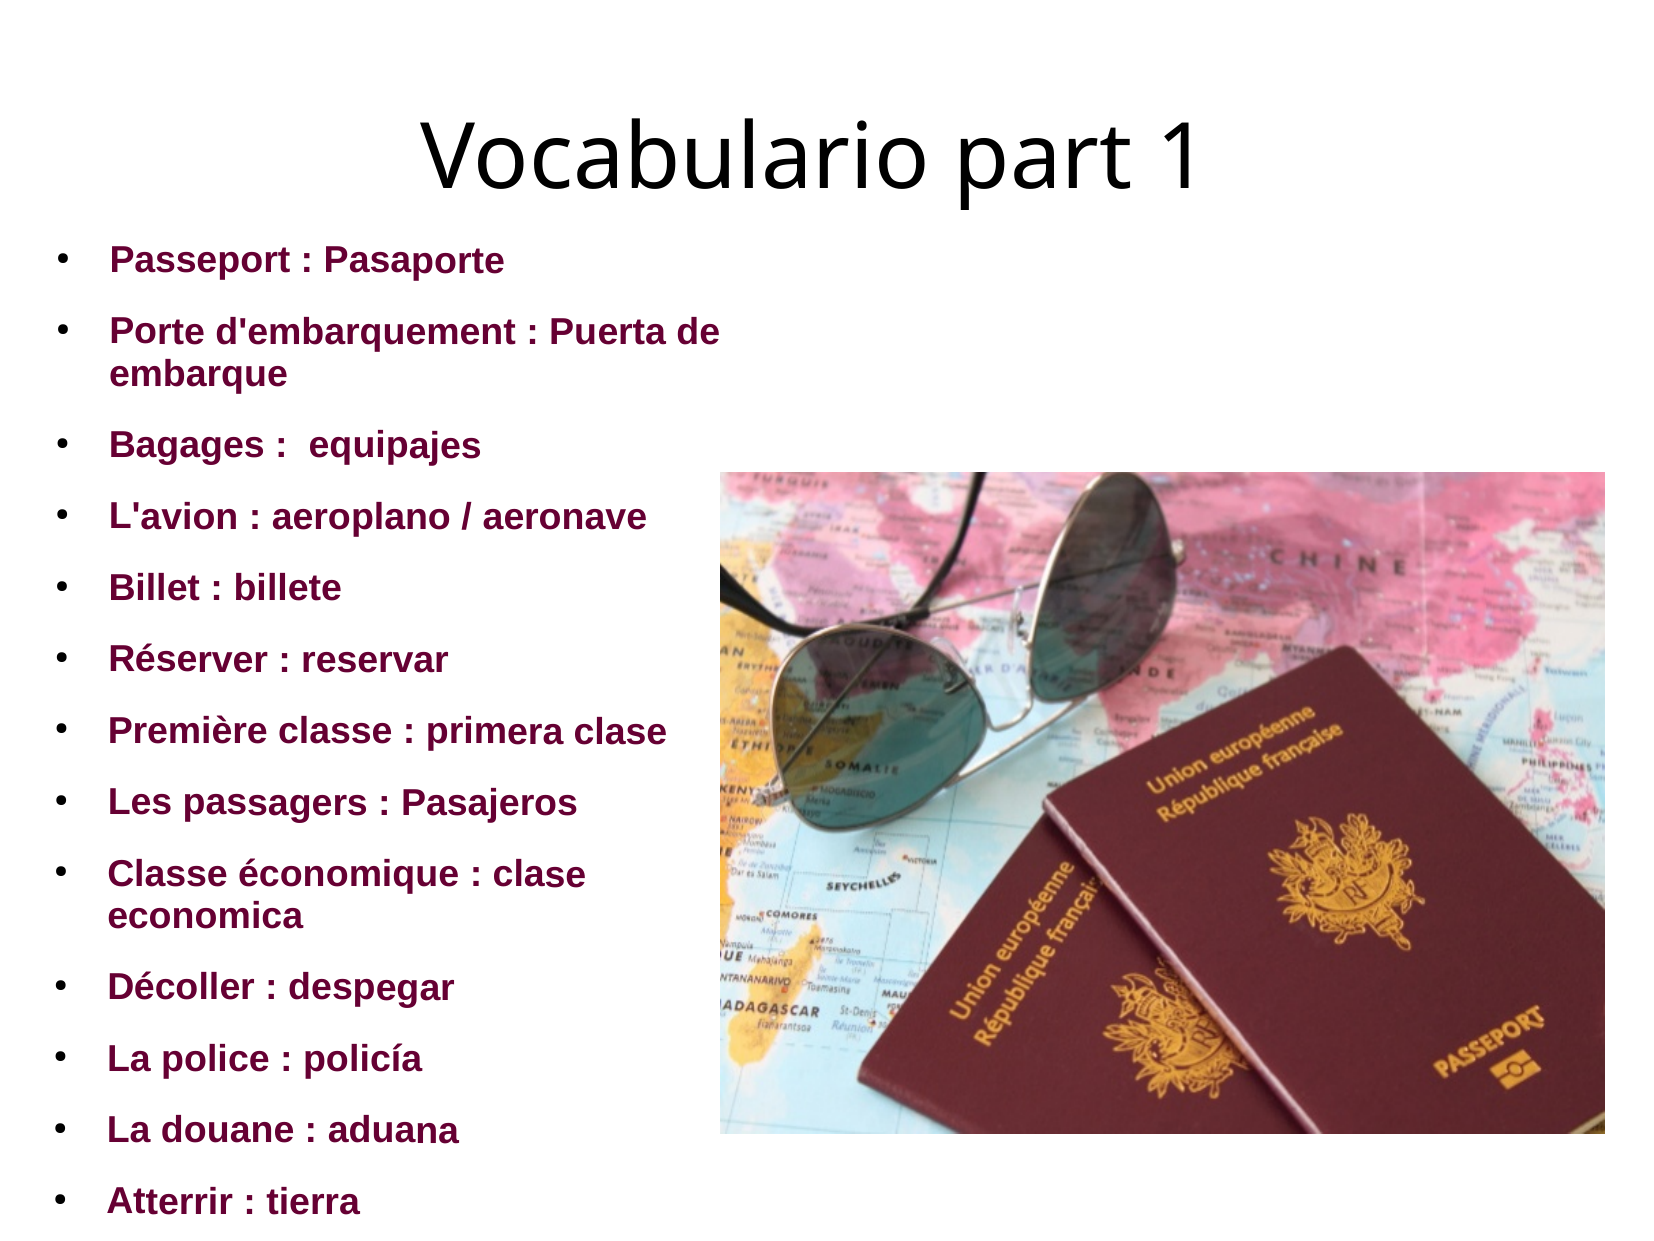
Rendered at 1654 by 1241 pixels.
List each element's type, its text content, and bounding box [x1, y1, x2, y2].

list Passeport : Pasaporte Porte d'embarquement : Puerta de embarque Bagages : equipajes L'avion : aeroplano / aeronave Billet : billete Réserver : reservar Première classe : primera clase Les passagers : Pasajeros Classe économique : clase economica Décoller : despegar La police : policía La douane : aduana Atterrir : tierra [35, 166, 773, 1241]
picture [770, 472, 1605, 1134]
title Vocabulario part 1 [82, 49, 1571, 257]
